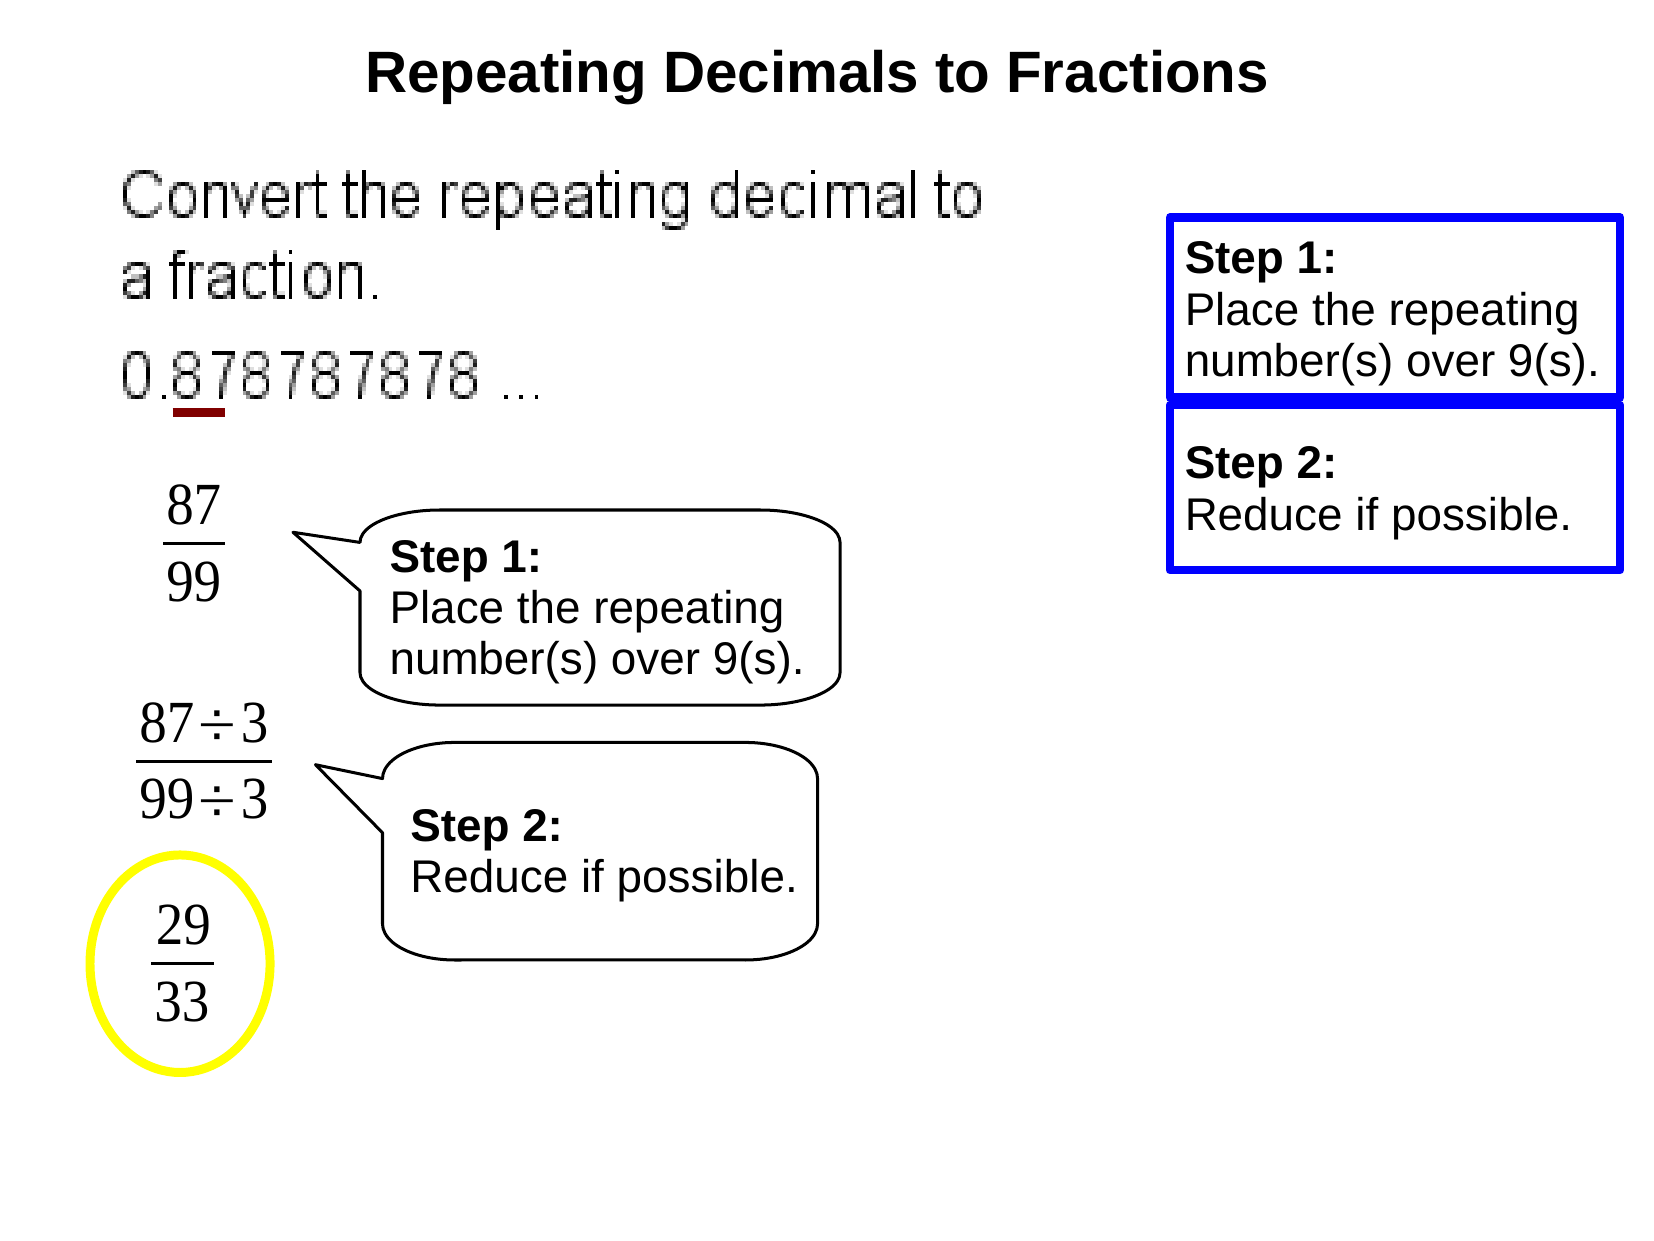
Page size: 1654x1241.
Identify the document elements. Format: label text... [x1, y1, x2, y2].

chart [127, 689, 280, 833]
text_box Step 1: Place the repeating number(s) over 9(s). Step 2: Reduce if possible. [1170, 225, 1628, 1215]
text_box Step 2: Reduce if possible. [315, 742, 818, 961]
text_box Step 1: Place the repeating number(s) over 9(s). Step 2: Reduce if possible. [1174, 409, 1616, 566]
text_box Repeating Decimals to Fractions [45, 32, 1591, 181]
chart [142, 891, 222, 1036]
text_box Step 1: Place the repeating number(s) over 9(s). [292, 510, 841, 706]
chart [154, 471, 233, 616]
picture [120, 138, 1081, 421]
text_box Step 1: Place the repeating number(s) over 9(s). Step 2: Reduce if possible. [1174, 225, 1616, 393]
